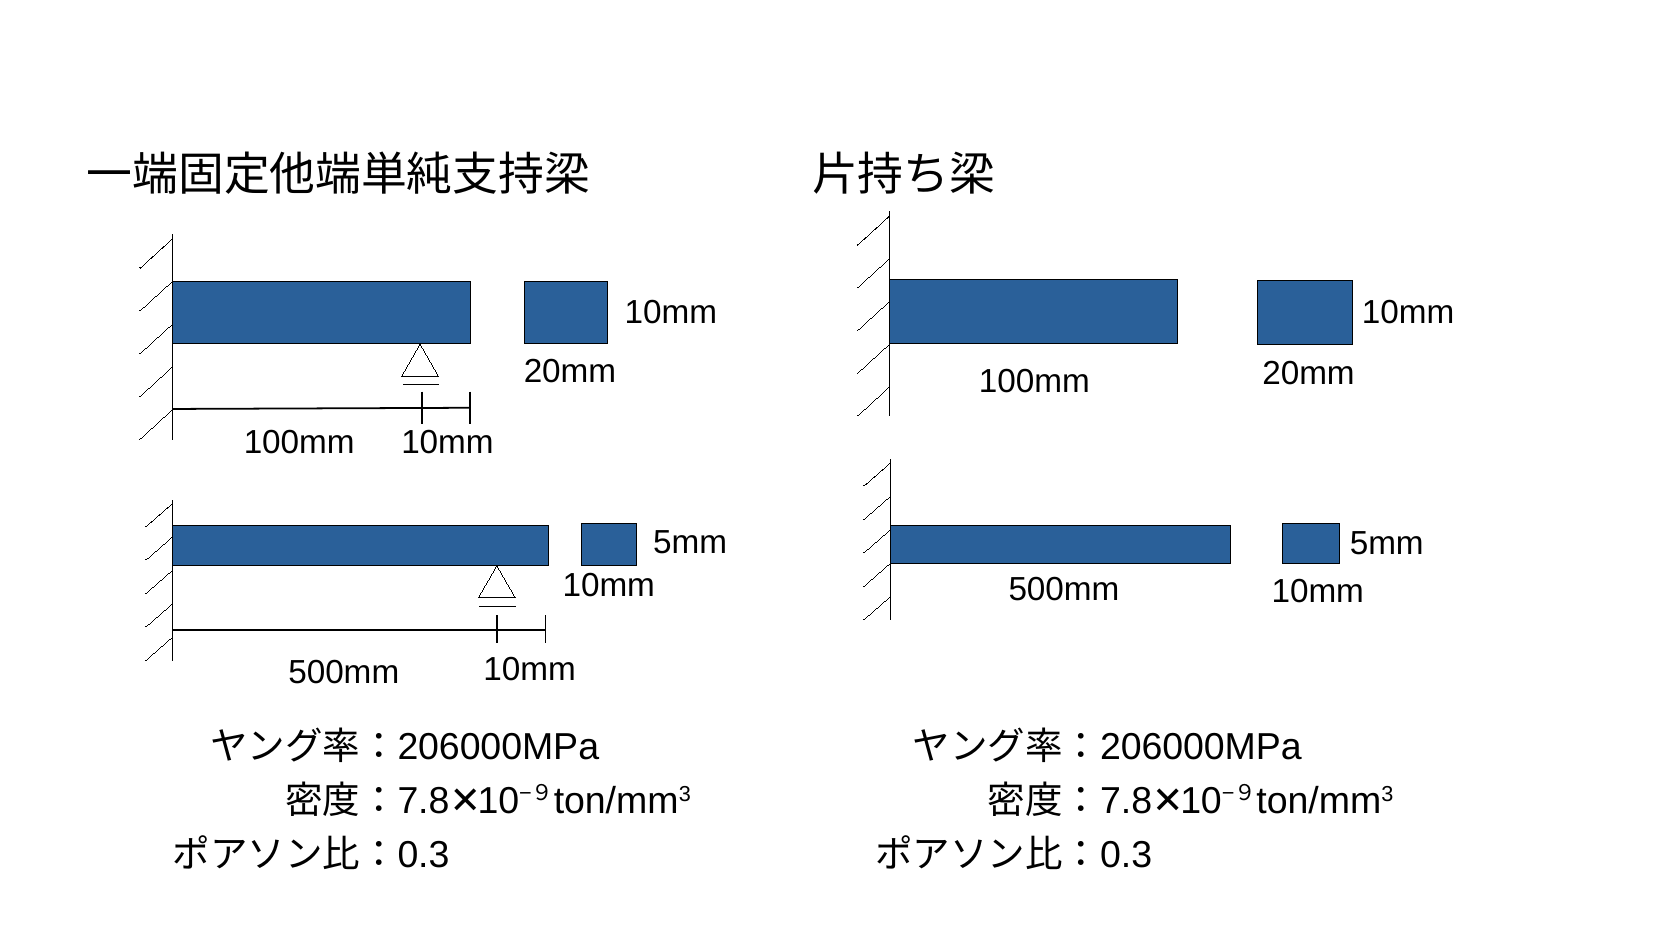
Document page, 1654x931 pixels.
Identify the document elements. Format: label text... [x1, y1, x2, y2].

text_box 5mm [638, 516, 776, 582]
text_box 100mm [229, 416, 395, 495]
text_box ヤング率：206000MPa 密度：7.8✕10−９ton/mm3 ポアソン比：0.3 [157, 708, 709, 886]
text_box [1257, 280, 1353, 345]
text_box [889, 279, 1178, 344]
text_box 10mm [468, 643, 623, 711]
text_box [891, 525, 1231, 564]
text_box [173, 525, 549, 566]
text_box [524, 281, 608, 344]
text_box 10mm [1347, 285, 1470, 367]
text_box 10mm [548, 559, 689, 676]
text_box 100mm [964, 355, 1158, 436]
text_box 500mm [993, 564, 1152, 626]
text_box [1282, 523, 1340, 564]
text_box 10mm [1256, 565, 1402, 619]
text_box 20mm [1247, 347, 1441, 428]
text_box 5mm [1334, 517, 1477, 579]
text_box [173, 281, 471, 344]
text_box 10mm [395, 416, 553, 495]
text_box [581, 523, 637, 566]
text_box 20mm [509, 345, 675, 424]
text_box 片持ち梁 [797, 129, 1116, 278]
text_box 500mm [273, 645, 428, 713]
text_box ヤング率：206000MPa 密度：7.8✕10−９ton/mm3 ポアソン比：0.3 [860, 708, 1412, 886]
text_box 10mm [609, 286, 776, 365]
text_box 一端固定他端単純支持梁 [72, 129, 605, 212]
